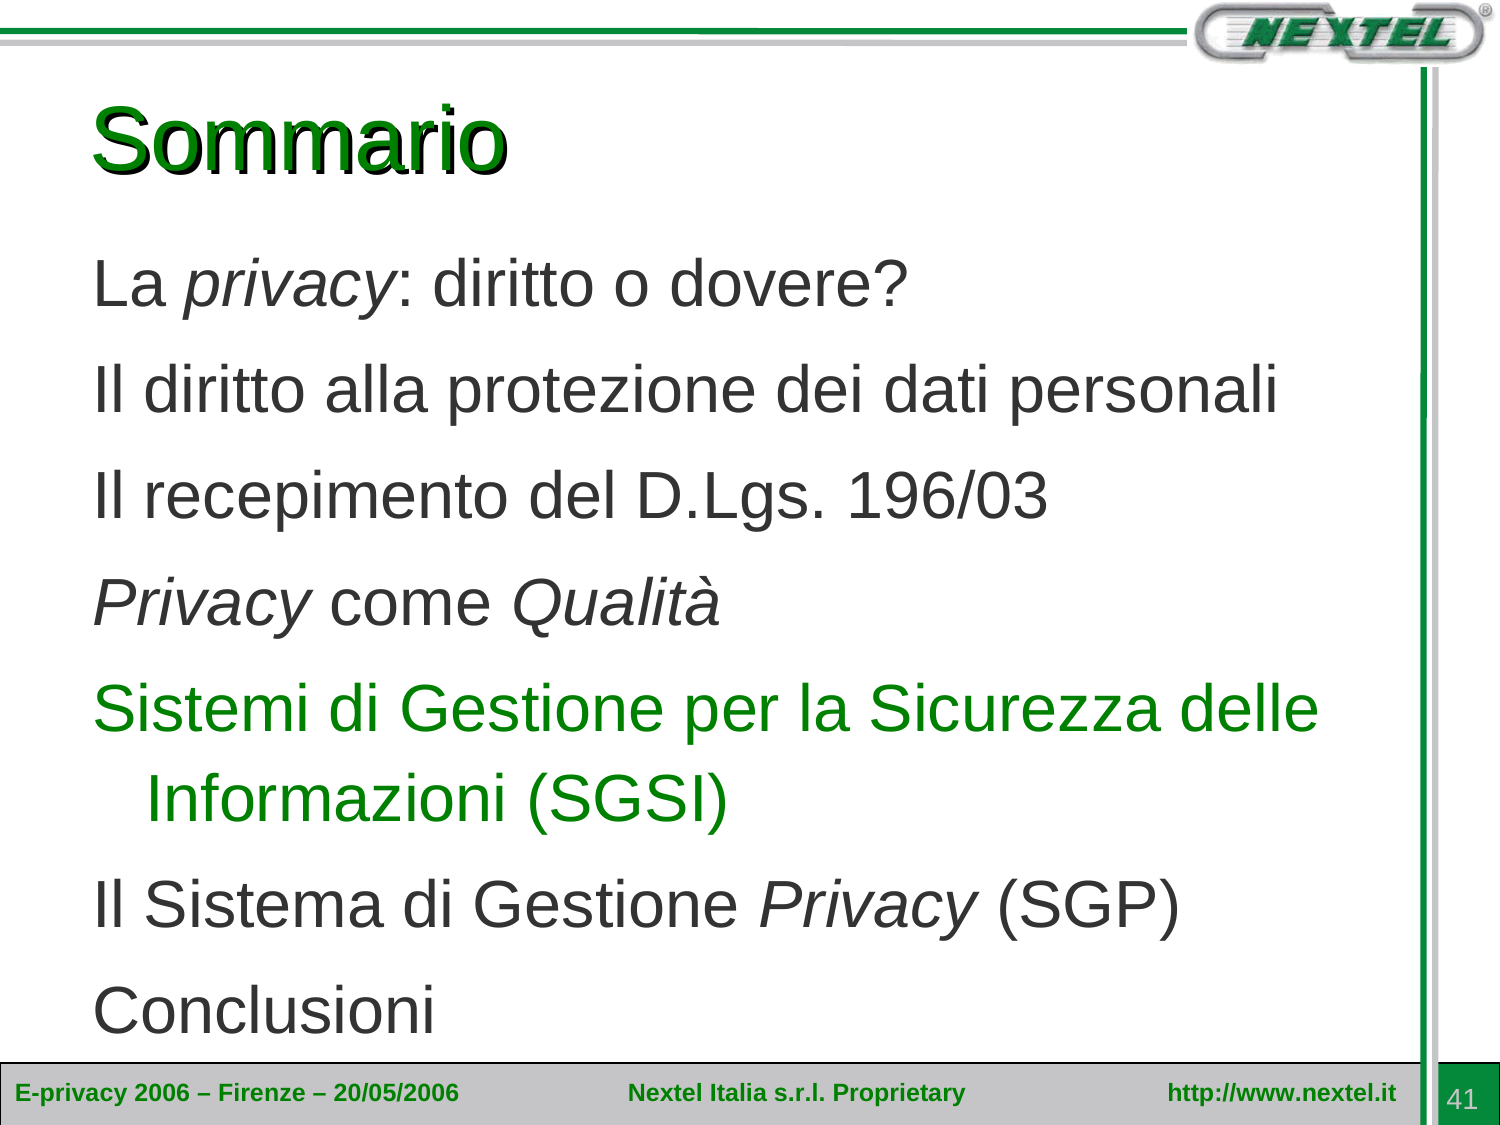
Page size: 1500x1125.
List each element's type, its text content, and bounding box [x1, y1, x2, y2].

title Sommario [75, 45, 1426, 222]
picture [1187, 0, 1500, 67]
list La privacy: diritto o dovere? Il diritto alla protezione dei dati personali Il recepimento del D.Lgs. 196/03 Privacy come Qualità Sistemi di Gestione per la Sicurezza delle Informazioni (SGSI) Il Sistema di Gestione Privacy (SGP) Conclusioni [75, 222, 1426, 1125]
